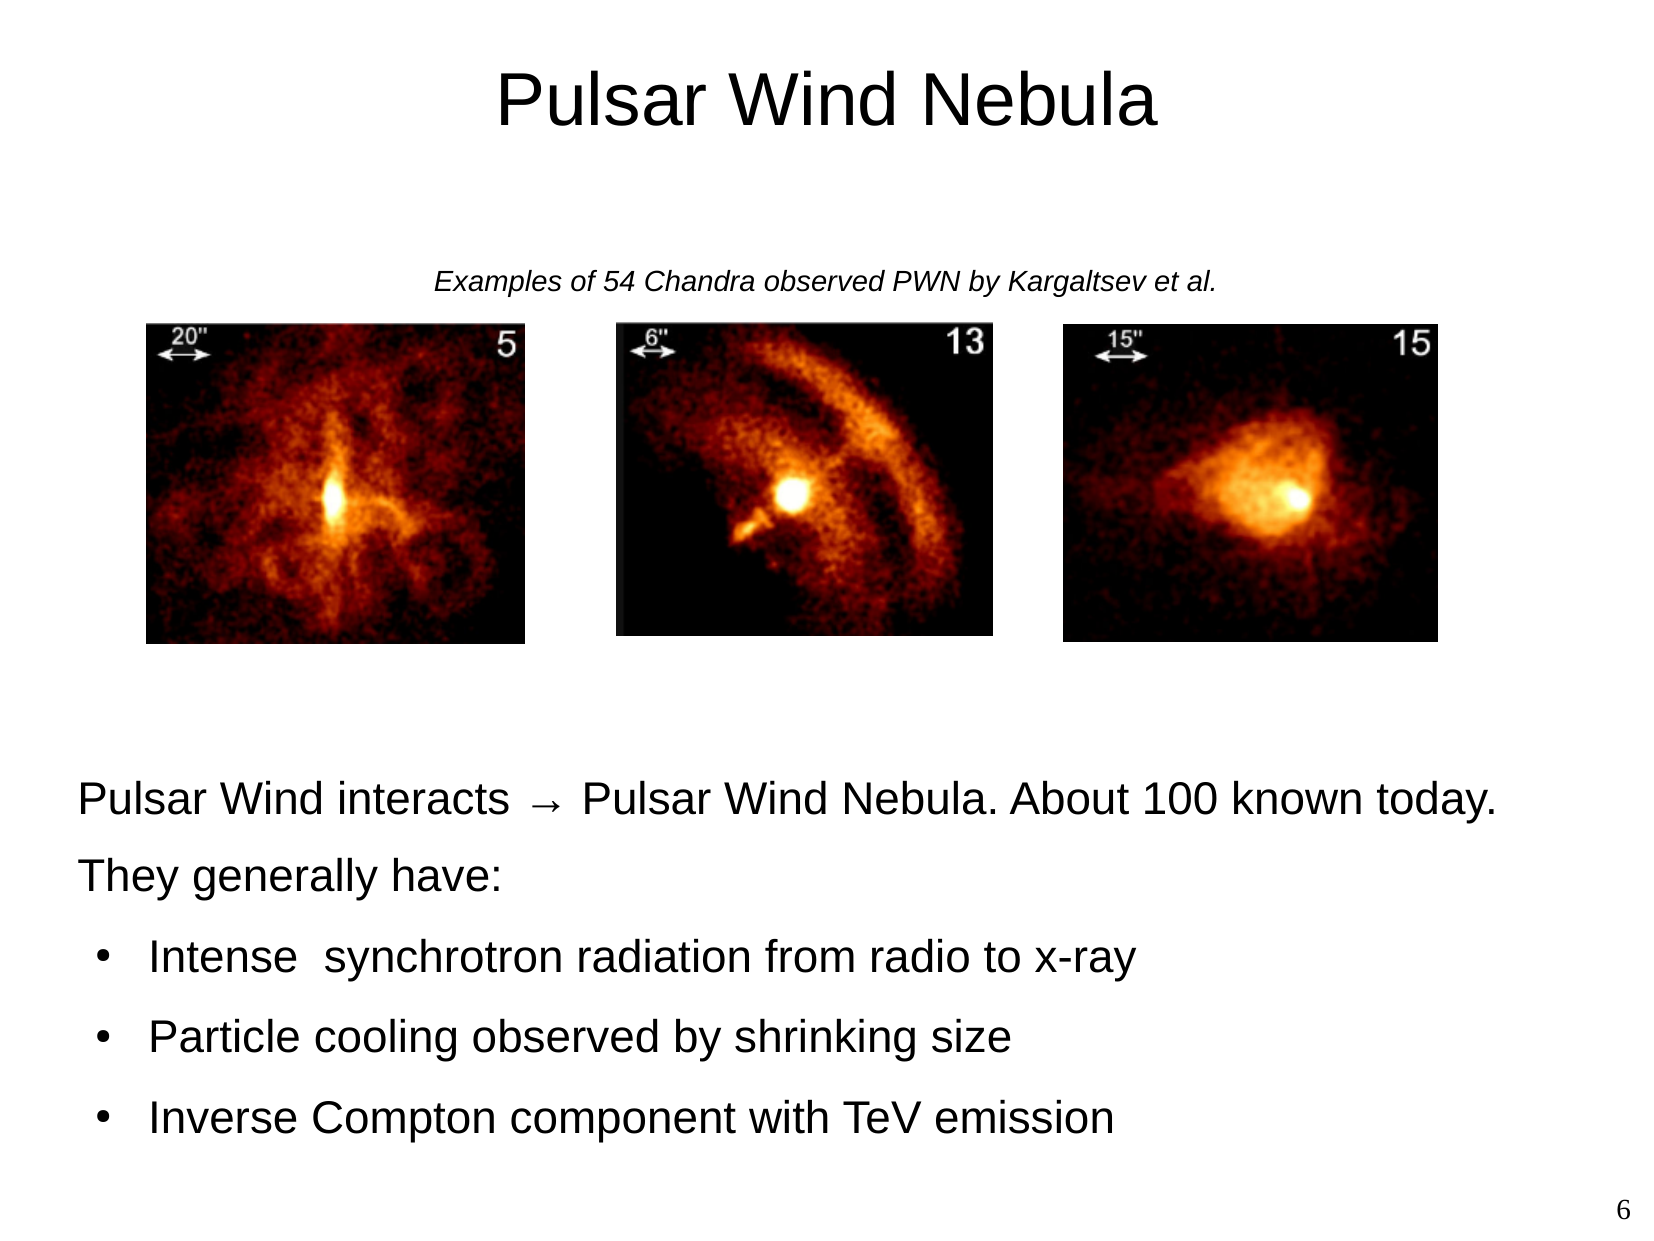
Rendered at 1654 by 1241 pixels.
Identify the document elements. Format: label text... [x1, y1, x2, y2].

text_box Examples of 54 Chandra observed PWN by Kargaltsev et al. [419, 257, 1235, 306]
list Pulsar Wind interacts → Pulsar Wind Nebula. About 100 known today. They generally have: Intense synchrotron radiation from radio to x-ray Particle cooling observed by shrinking size Inverse Compton component with TeV emission [77, 747, 1588, 1162]
picture [146, 323, 525, 644]
title Pulsar Wind Nebula [82, 49, 1571, 151]
picture [1063, 324, 1438, 642]
picture [616, 321, 993, 636]
